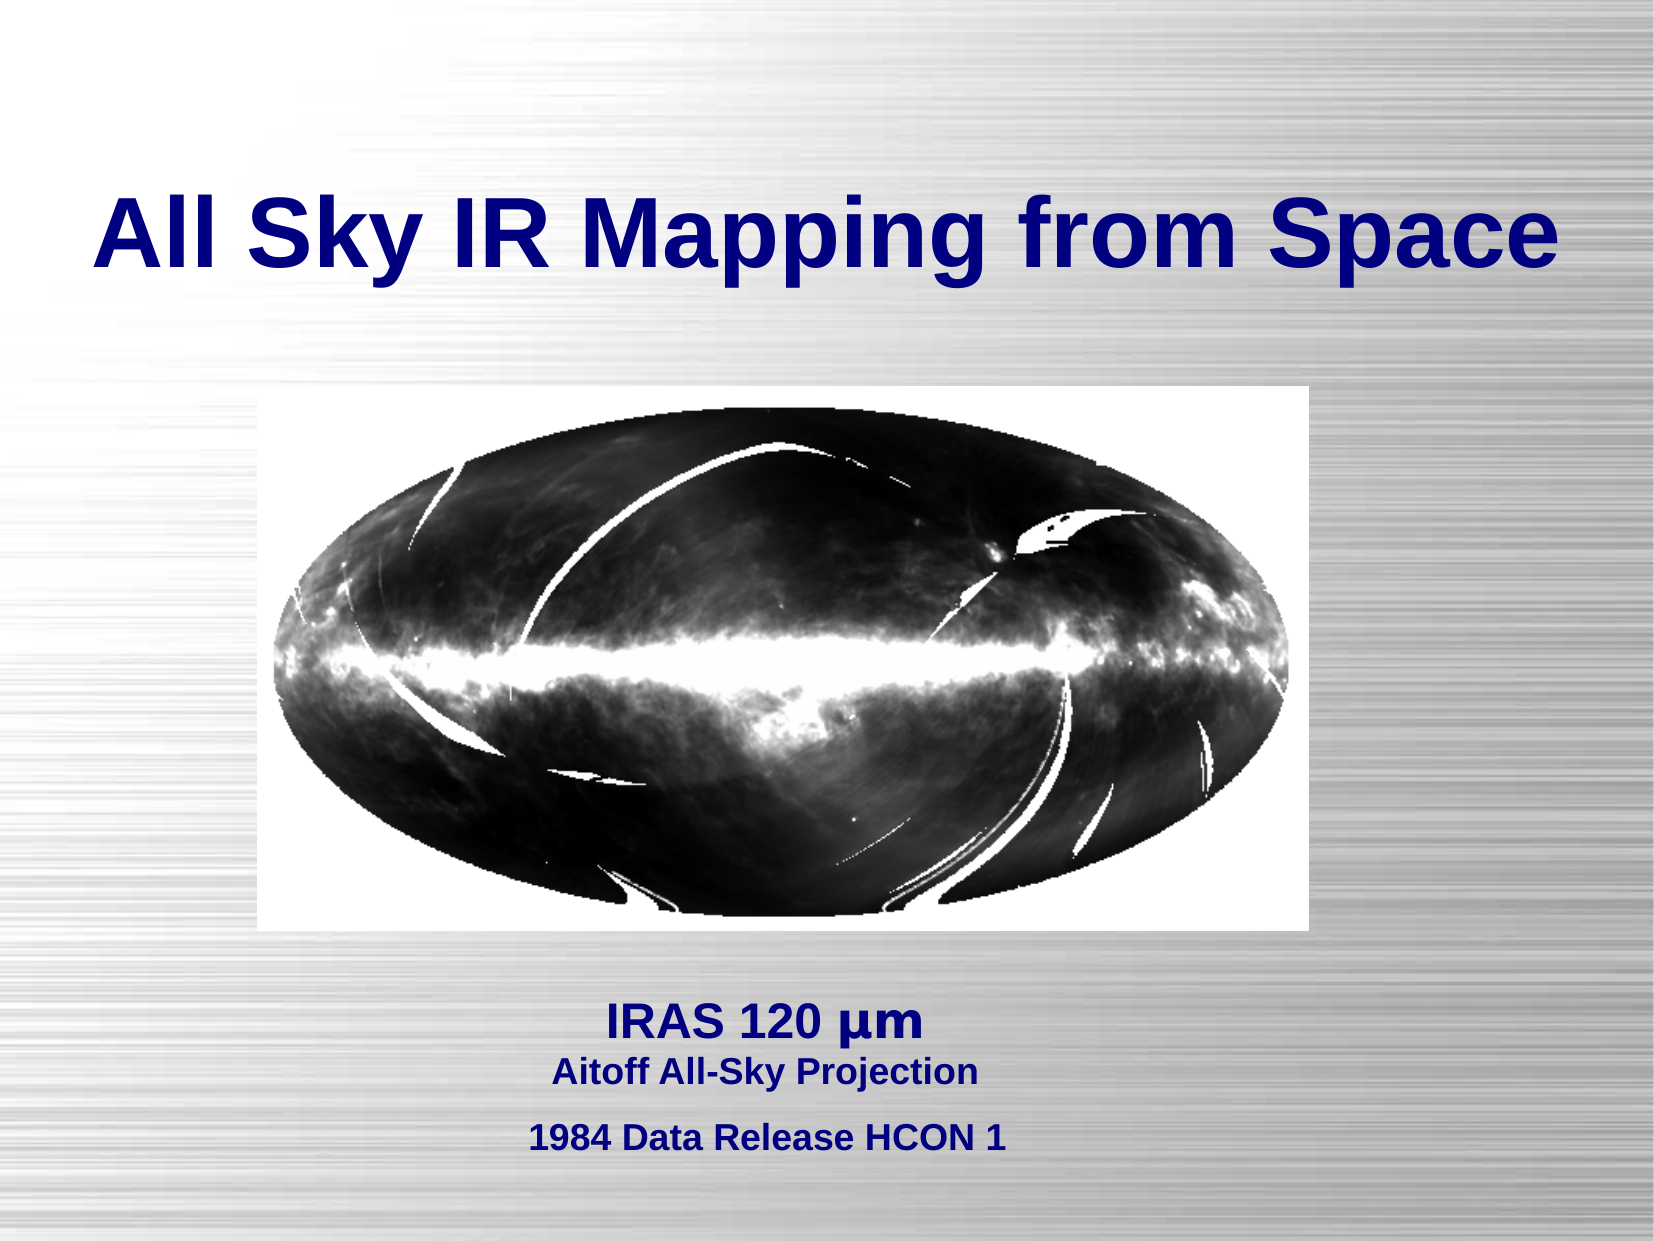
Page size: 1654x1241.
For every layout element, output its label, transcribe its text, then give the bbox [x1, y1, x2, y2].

picture [0, 0, 1654, 1241]
text_box 1984 Data Release HCON 1 [513, 1109, 1023, 1168]
text_box All Sky IR Mapping from Space [29, 169, 1625, 297]
text_box IRAS 120 µm Aitoff All-Sky Projection [536, 984, 996, 1102]
